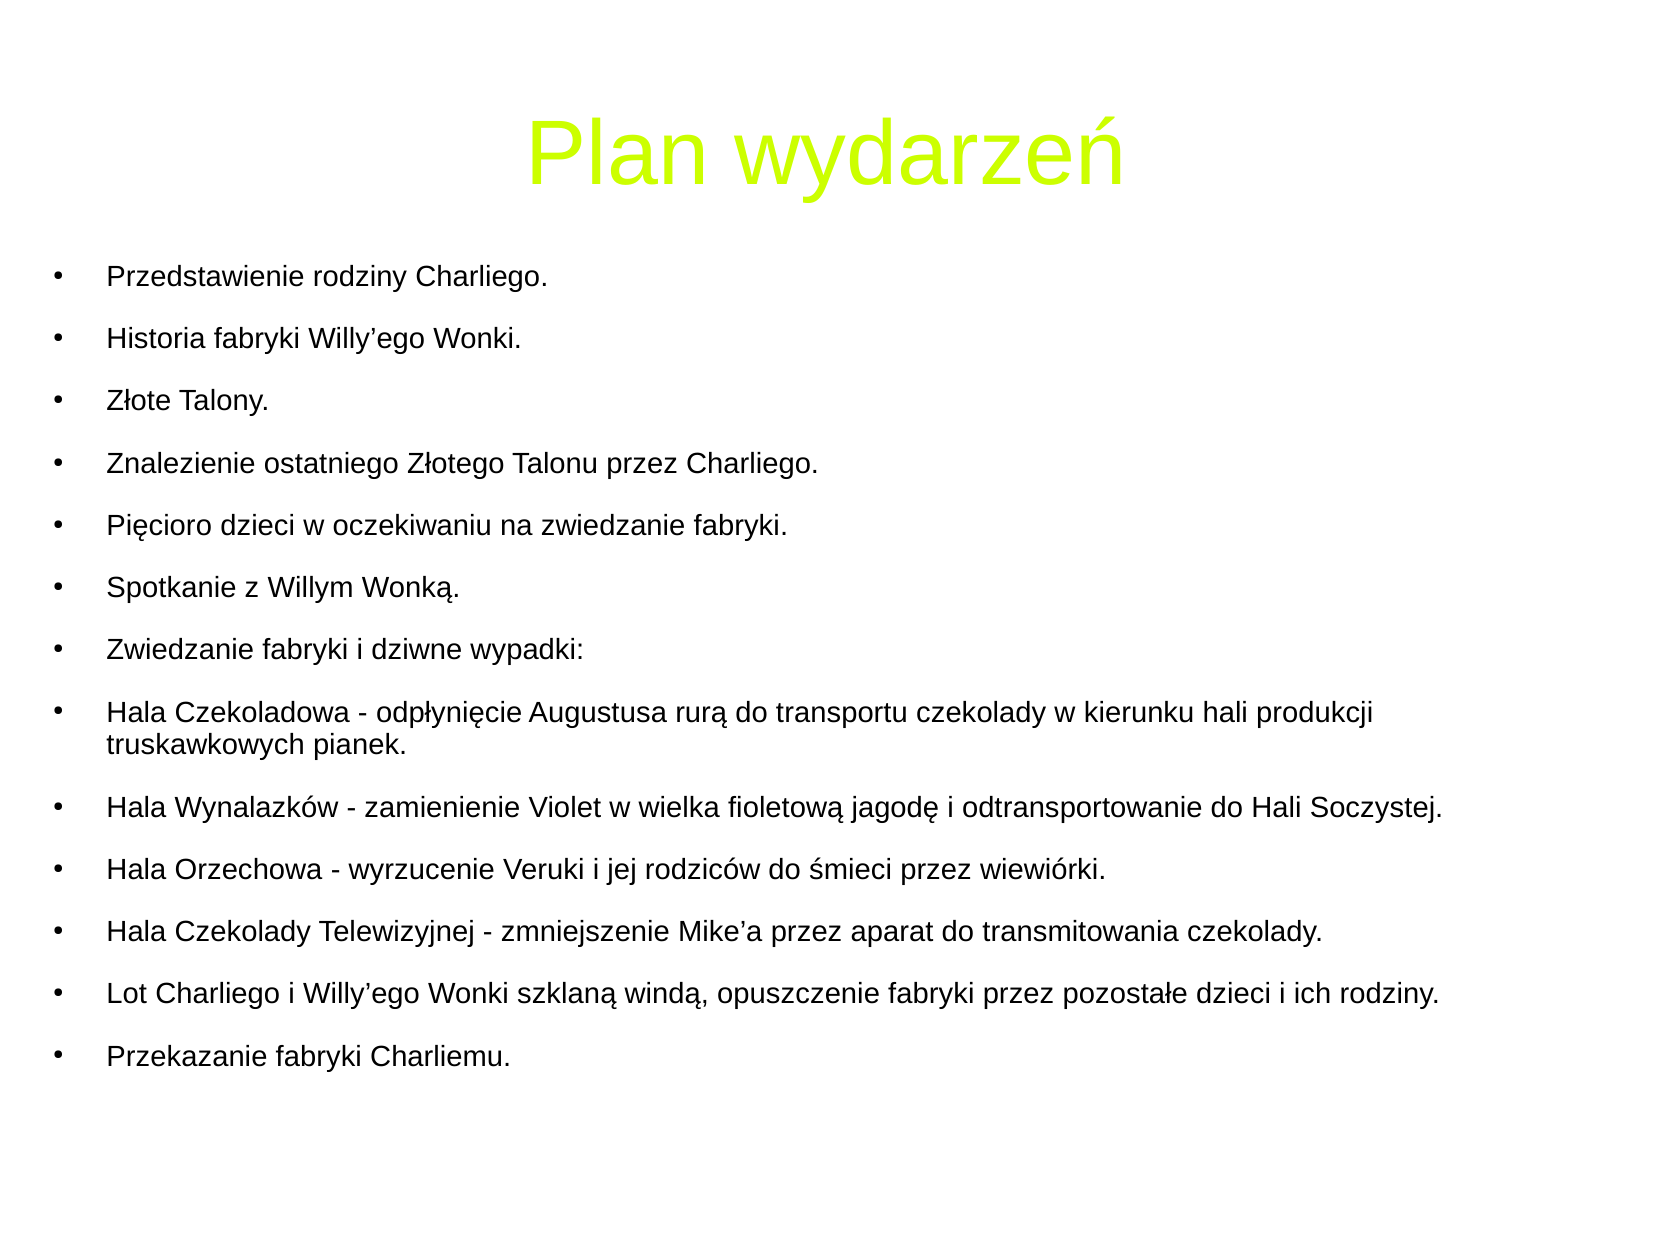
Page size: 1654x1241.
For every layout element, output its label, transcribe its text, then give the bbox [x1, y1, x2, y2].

title Plan wydarzeń [82, 49, 1571, 257]
list Przedstawienie rodziny Charliego. Historia fabryki Willy’ego Wonki. Złote Talony. Znalezienie ostatniego Złotego Talonu przez Charliego. Pięcioro dzieci w oczekiwaniu na zwiedzanie fabryki. Spotkanie z Willym Wonką. Zwiedzanie fabryki i dziwne wypadki: Hala Czekoladowa - odpłynięcie Augustusa rurą do transportu czekolady w kierunku hali produkcji truskawkowych pianek. Hala Wynalazków - zamienienie Violet w wielka fioletową jagodę i odtransportowanie do Hali Soczystej. Hala Orzechowa - wyrzucenie Veruki i jej rodziców do śmieci przez wiewiórki. Hala Czekolady Telewizyjnej - zmniejszenie Mike’a przez aparat do transmitowania czekolady. Lot Charliego i Willy’ego Wonki szklaną windą, opuszczenie fabryki przez pozostałe dzieci i ich rodziny. Przekazanie fabryki Charliemu. [35, 259, 1524, 1241]
